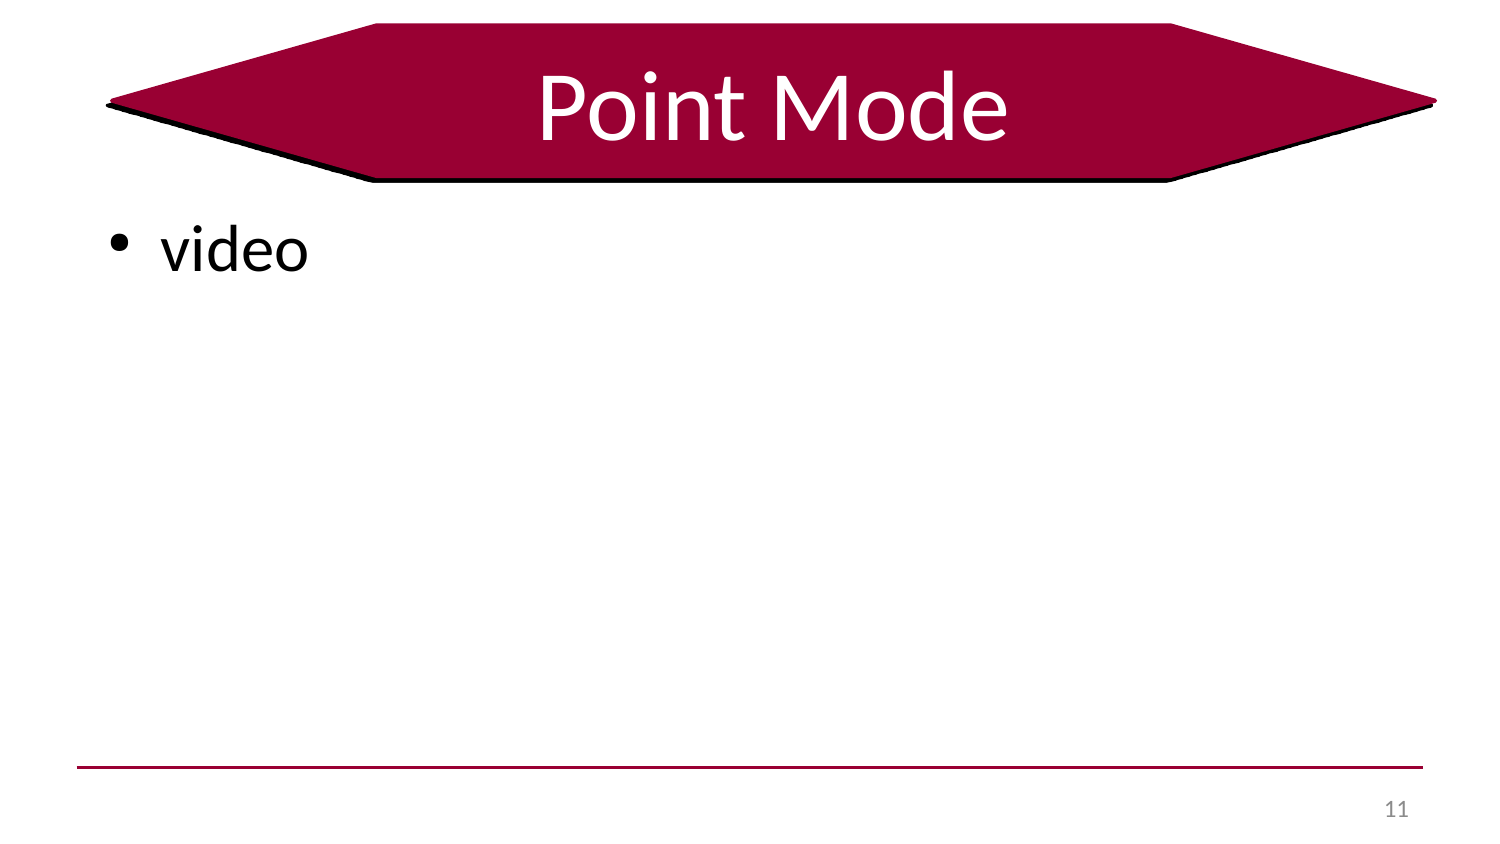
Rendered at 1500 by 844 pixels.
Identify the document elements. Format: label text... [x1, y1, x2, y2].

text_box Point Mode [112, 25, 1436, 176]
list video [75, 196, 1425, 754]
slide_number <number> [1074, 785, 1425, 830]
